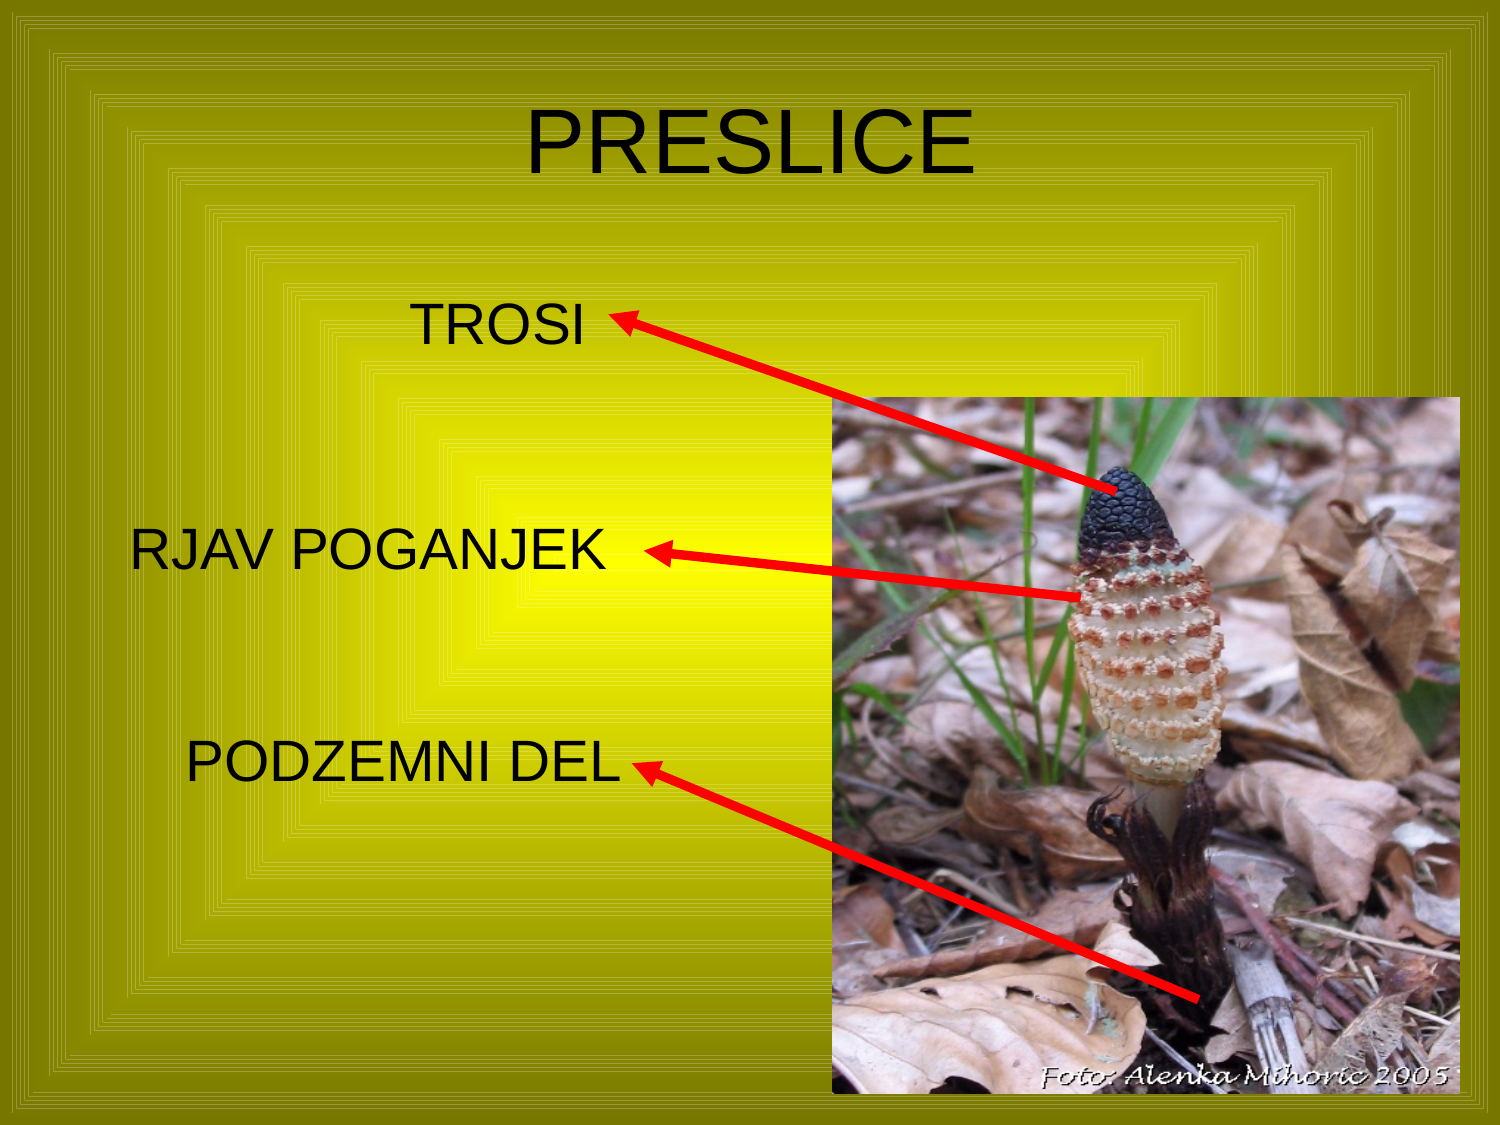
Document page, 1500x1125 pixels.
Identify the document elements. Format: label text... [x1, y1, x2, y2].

picture [832, 397, 1460, 1094]
text_box PODZEMNI DEL [171, 716, 656, 801]
text_box TROSI [384, 278, 603, 364]
title PRESLICE [76, 42, 1427, 231]
text_box RJAV POGANJEK [114, 503, 633, 589]
